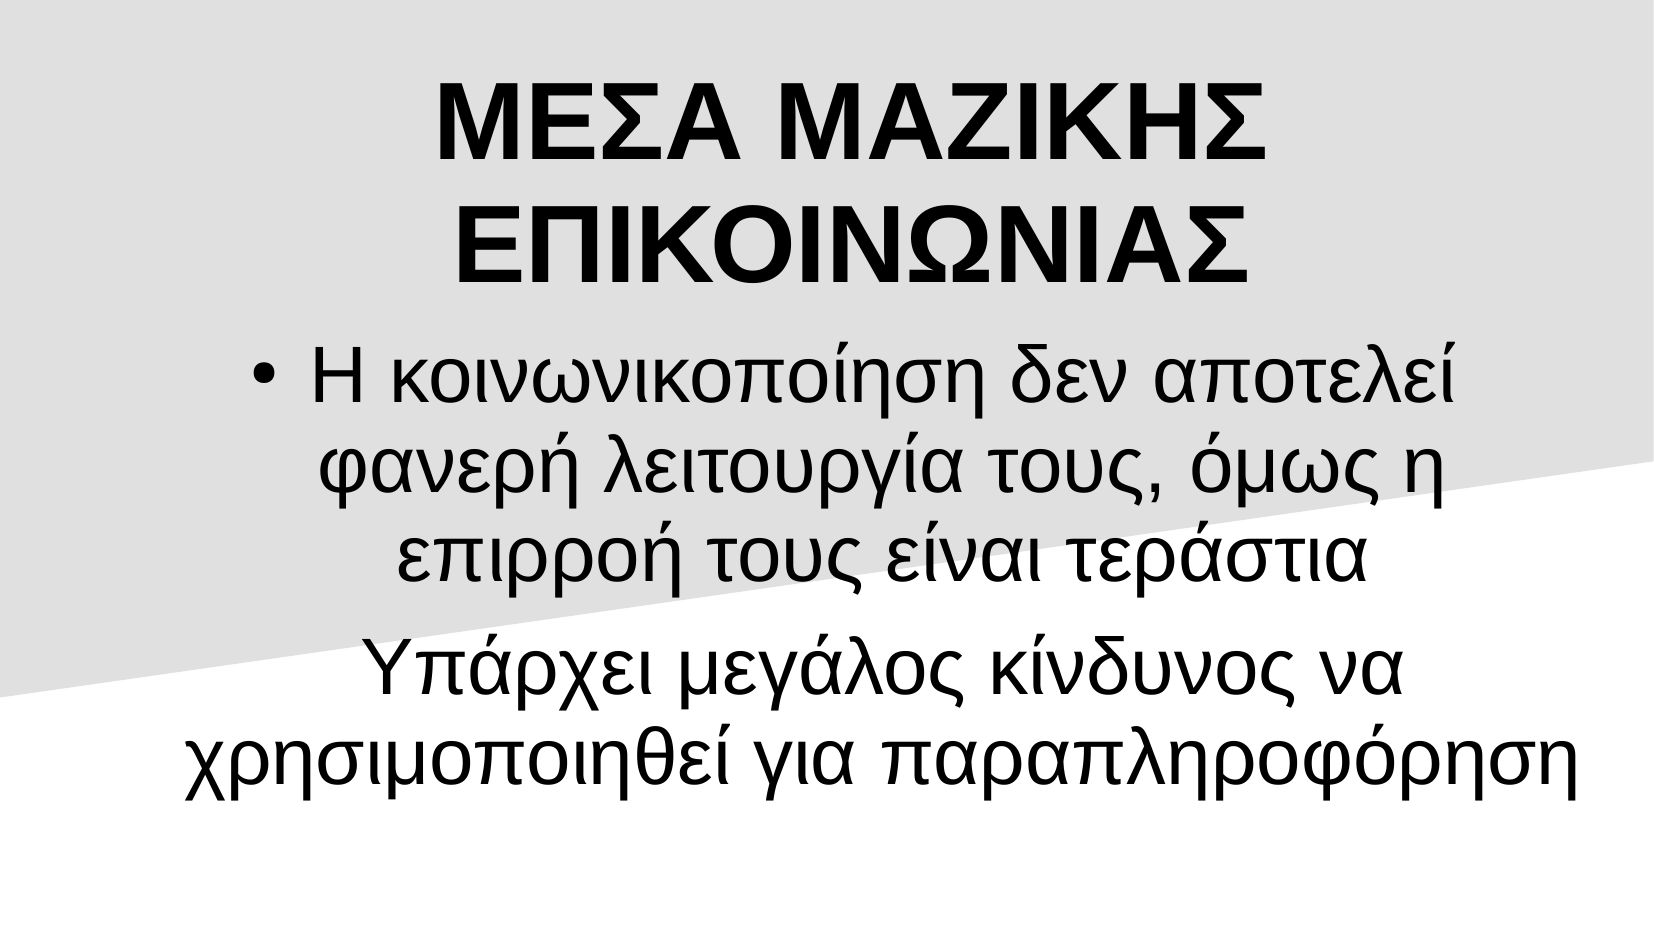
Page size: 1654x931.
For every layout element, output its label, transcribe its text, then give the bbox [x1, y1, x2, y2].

list Η κοινωνικοποίηση δεν αποτελεί φανερή λειτουργία τους, όμως η επιρροή τους είναι τεράστια Υπάρχει μεγάλος κίνδυνος να χρησιμοποιηθεί για παραπληροφόρηση [105, 330, 1594, 870]
title ΜΕΣΑ ΜΑΖΙΚΗΣ ΕΠΙΚΟΙΝΩΝΙΑΣ [113, 60, 1591, 307]
